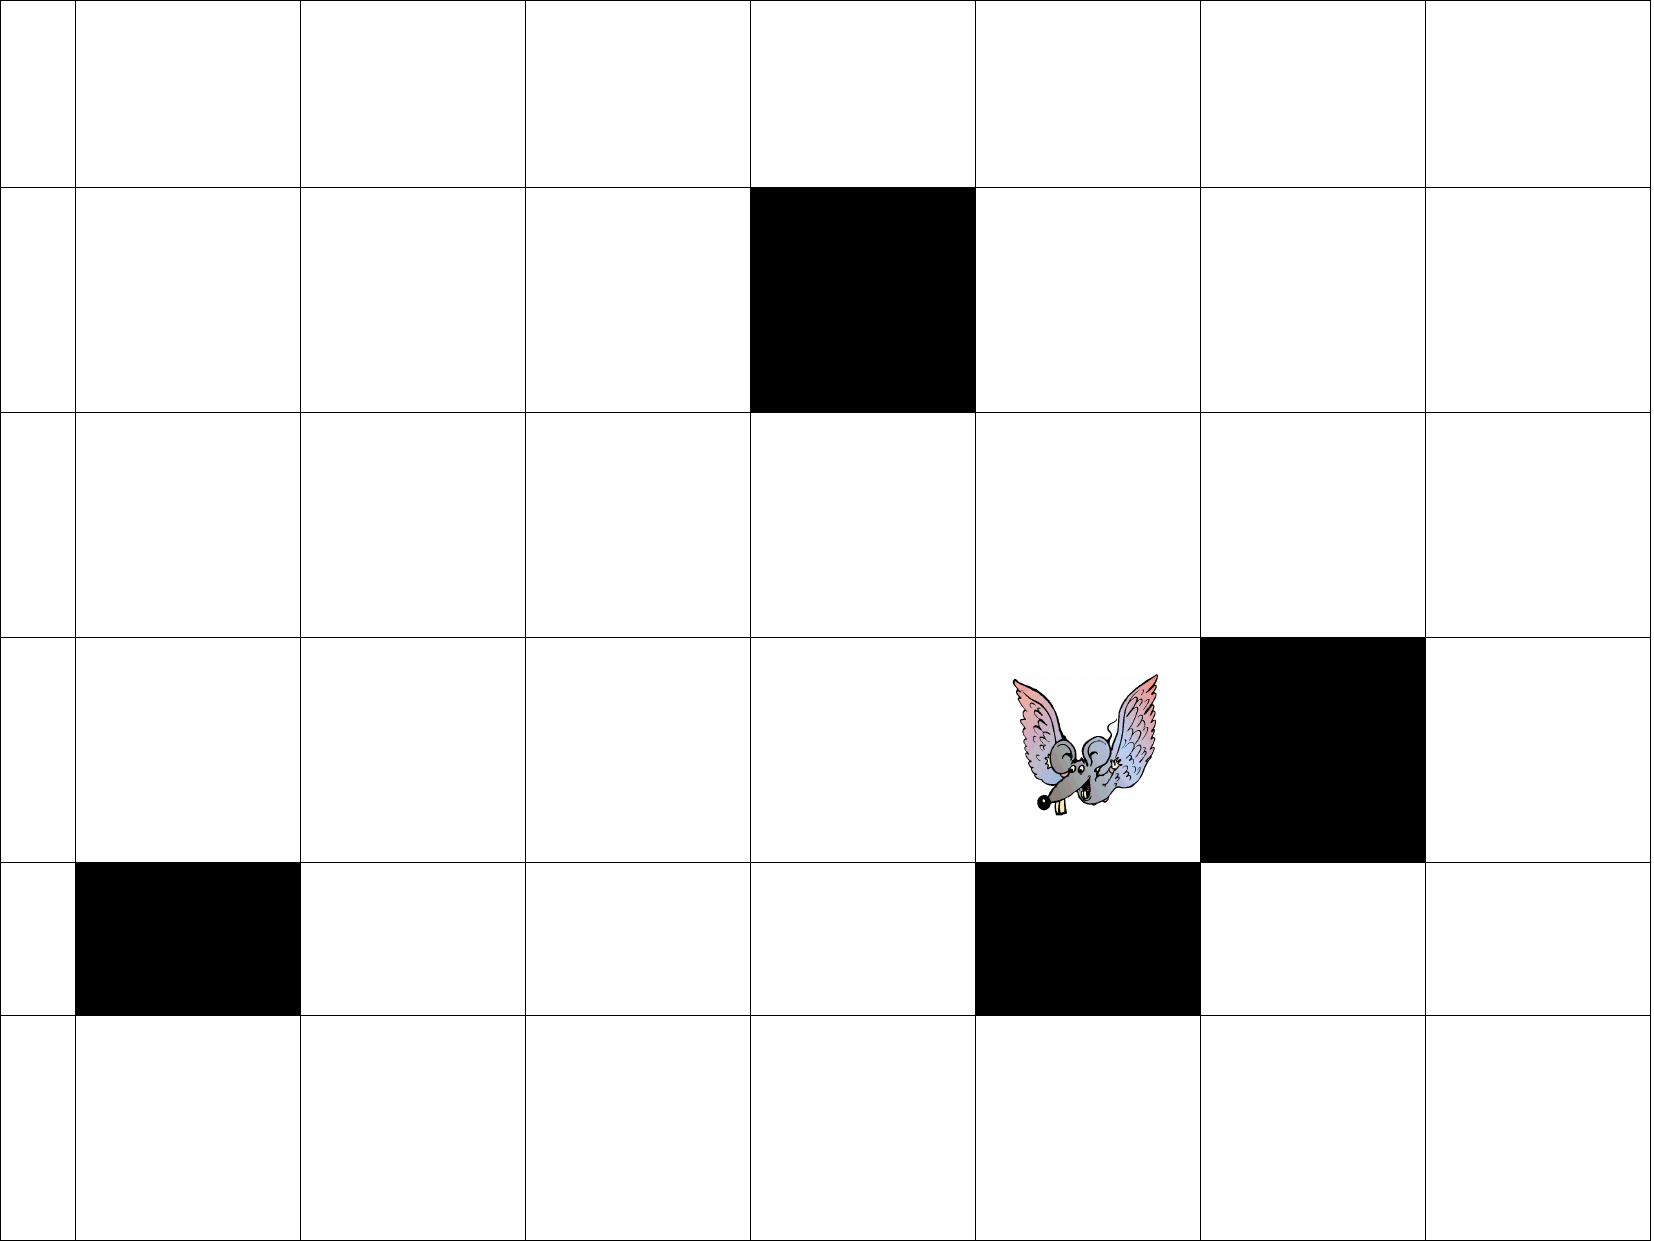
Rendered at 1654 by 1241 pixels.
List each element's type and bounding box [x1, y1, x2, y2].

picture [1012, 674, 1158, 826]
text_box [0, 0, 1651, 1241]
